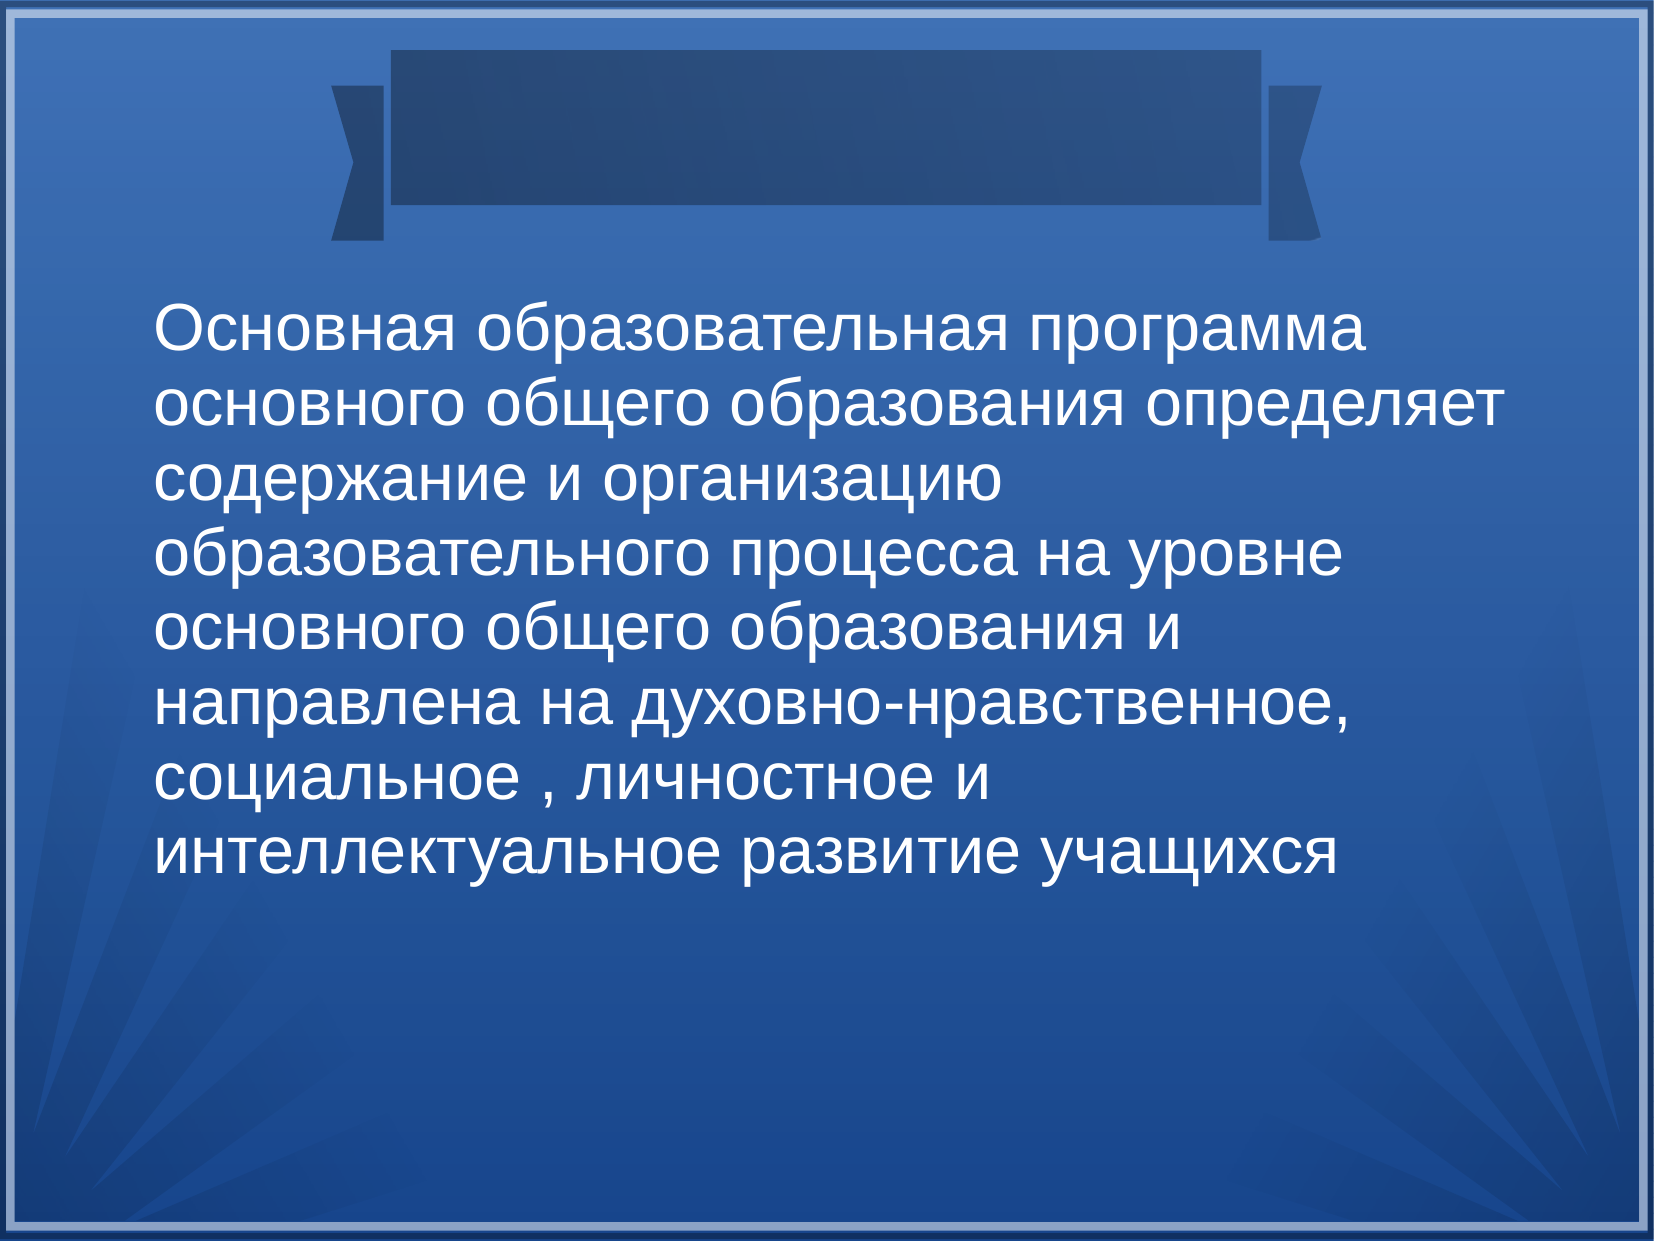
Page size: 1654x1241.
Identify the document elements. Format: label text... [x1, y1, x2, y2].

list Основная образовательная программа основного общего образования определяет содержание и организацию образовательного процесса на уровне основного общего образования и направлена на духовно-нравственное, социальное , личностное и интеллектуальное развитие учащихся [82, 290, 1538, 1241]
